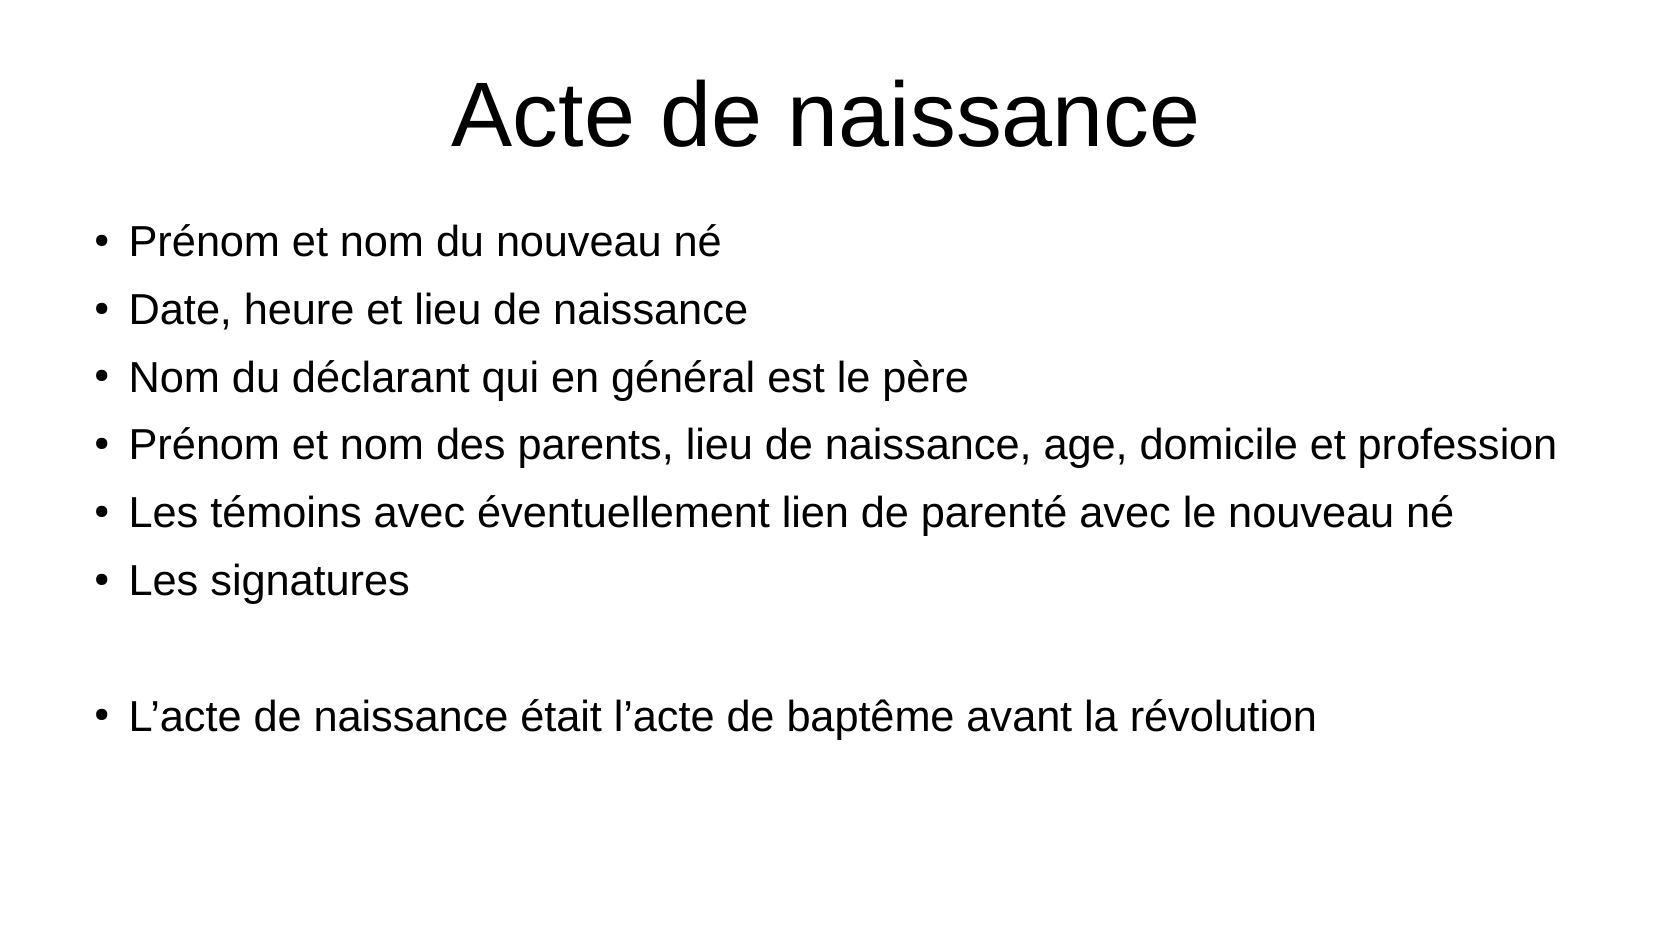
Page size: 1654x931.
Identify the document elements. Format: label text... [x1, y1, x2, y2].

title Acte de naissance [82, 37, 1571, 193]
list Prénom et nom du nouveau né Date, heure et lieu de naissance Nom du déclarant qui en général est le père Prénom et nom des parents, lieu de naissance, age, domicile et profession Les témoins avec éventuellement lien de parenté avec le nouveau né Les signatures L’acte de naissance était l’acte de baptême avant la révolution [82, 217, 1571, 758]
